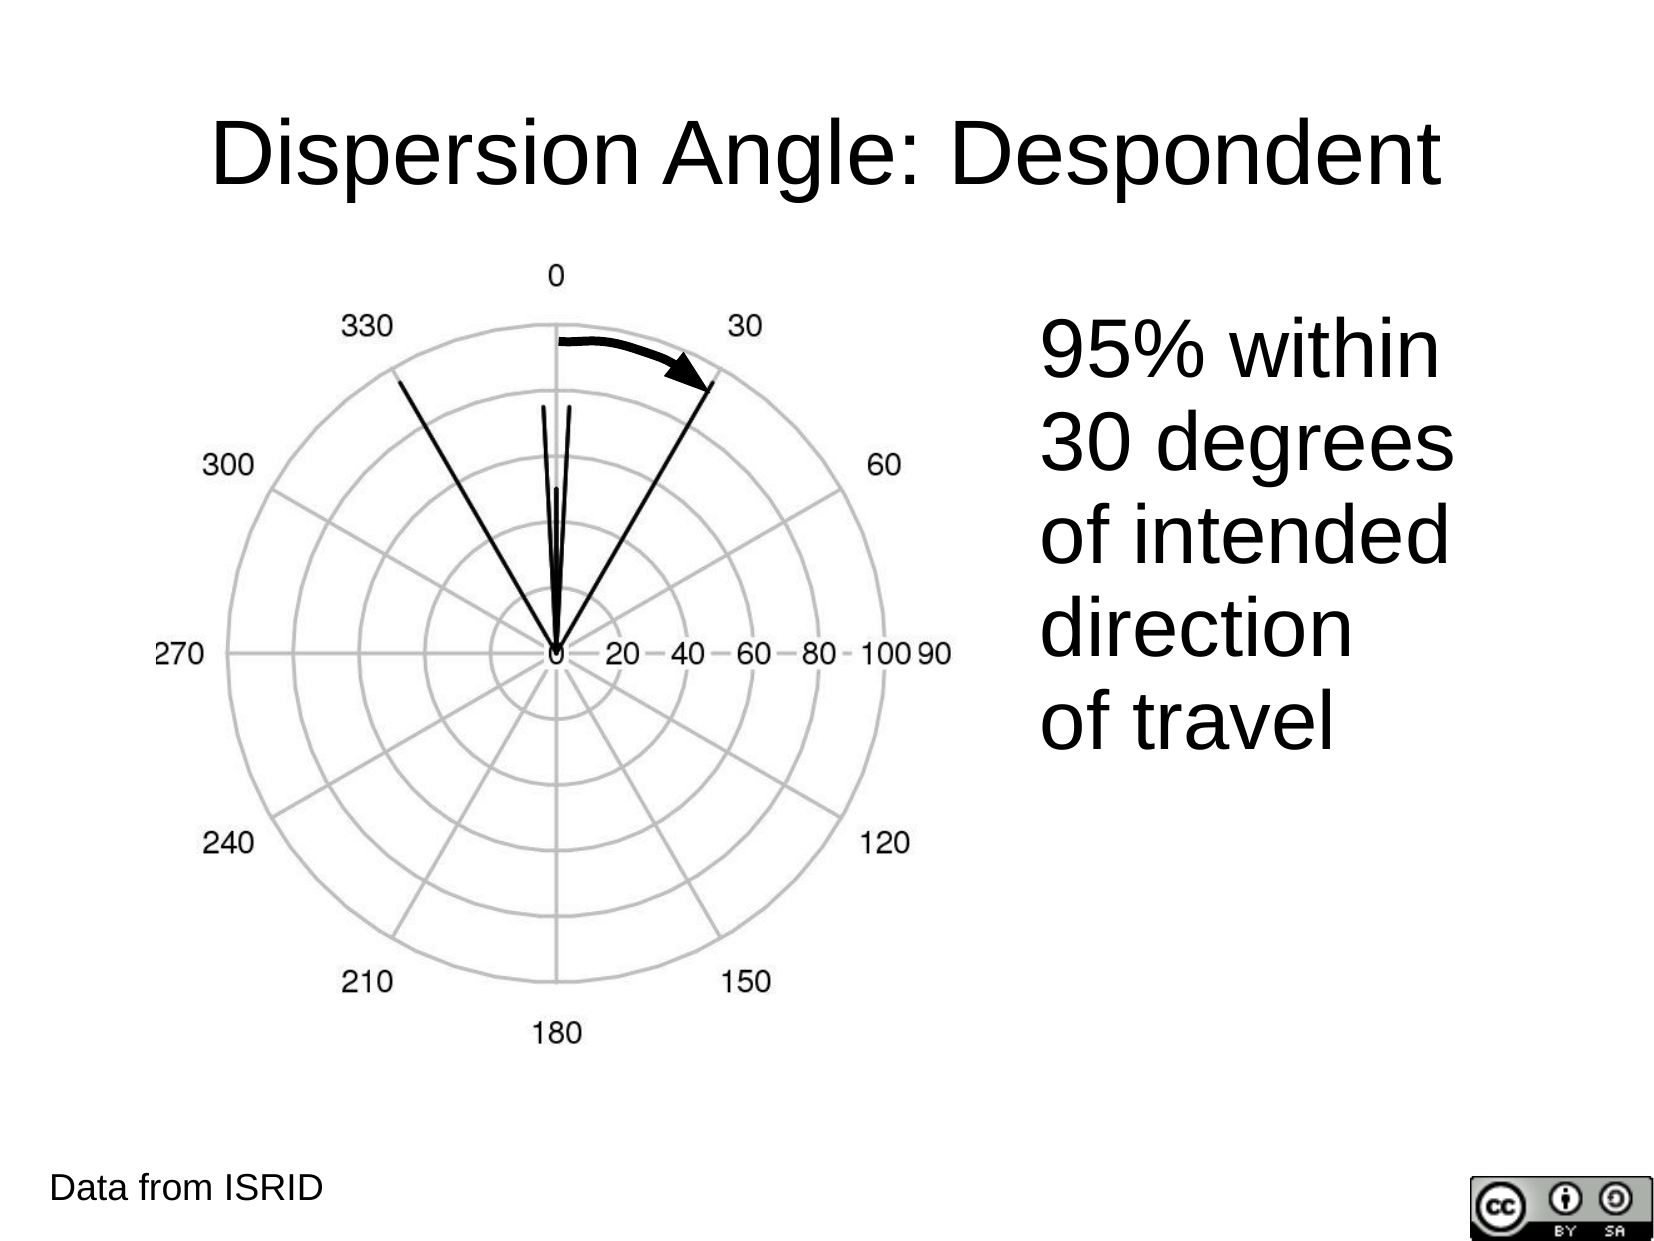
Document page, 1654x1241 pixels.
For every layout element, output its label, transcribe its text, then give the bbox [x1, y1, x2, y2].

text_box Data from ISRID [34, 1159, 340, 1217]
picture [156, 244, 957, 1045]
picture [1470, 1176, 1654, 1241]
text_box 95% within 30 degrees of intended direction of travel [1024, 294, 1495, 775]
title Dispersion Angle: Despondent [82, 49, 1571, 257]
